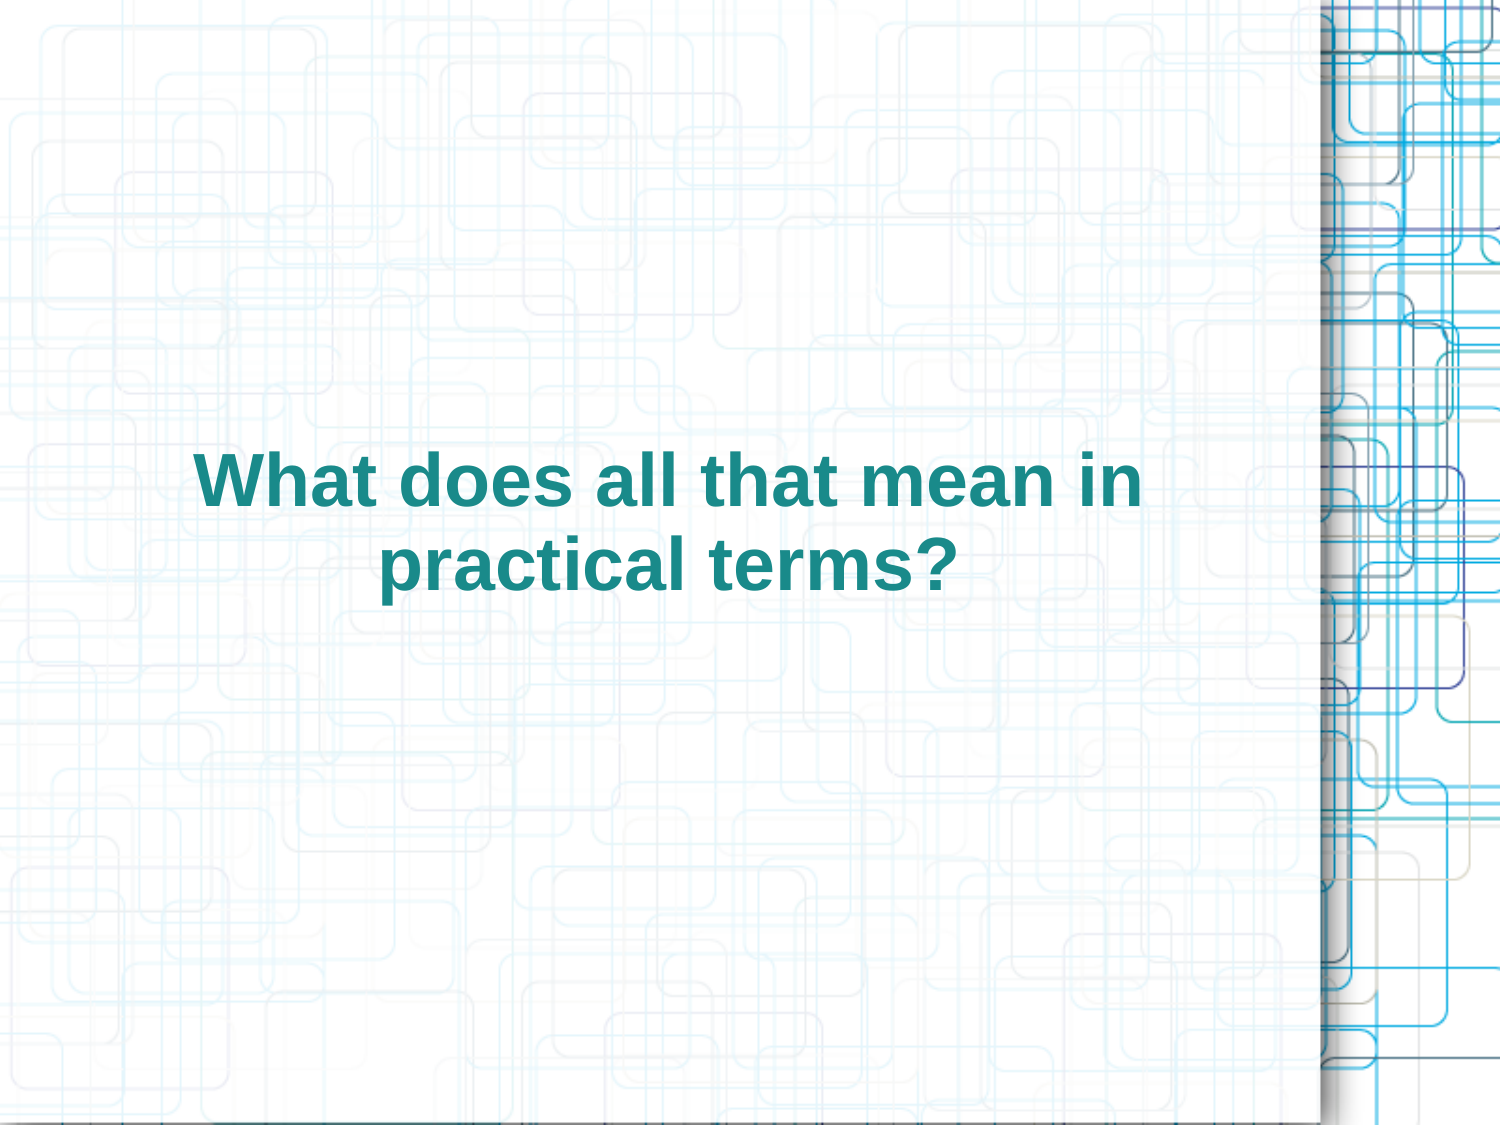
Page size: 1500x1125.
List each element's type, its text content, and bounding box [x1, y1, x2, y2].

picture [0, 0, 1500, 1125]
title What does all that mean in practical terms? [53, 428, 1286, 617]
